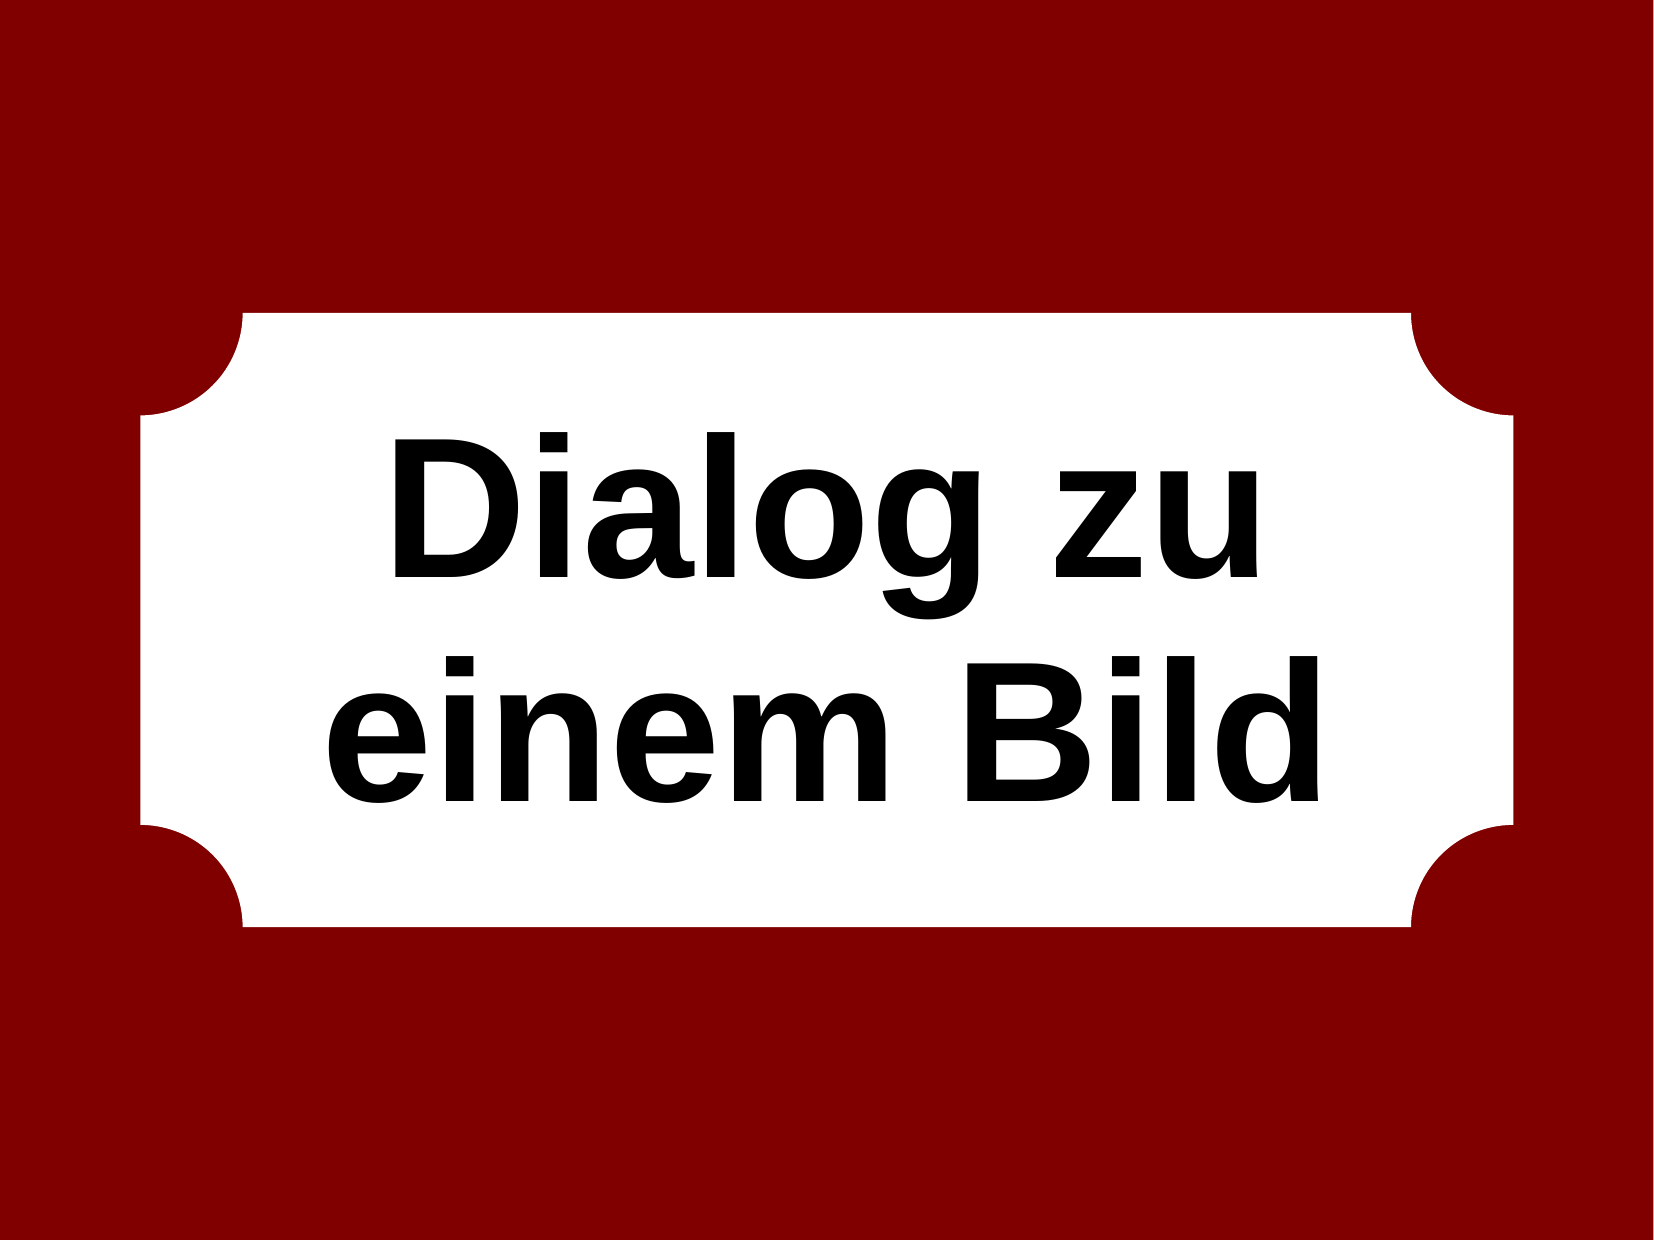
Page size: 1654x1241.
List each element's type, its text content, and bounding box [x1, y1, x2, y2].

text_box Dialog zu einem Bild [140, 312, 1514, 928]
